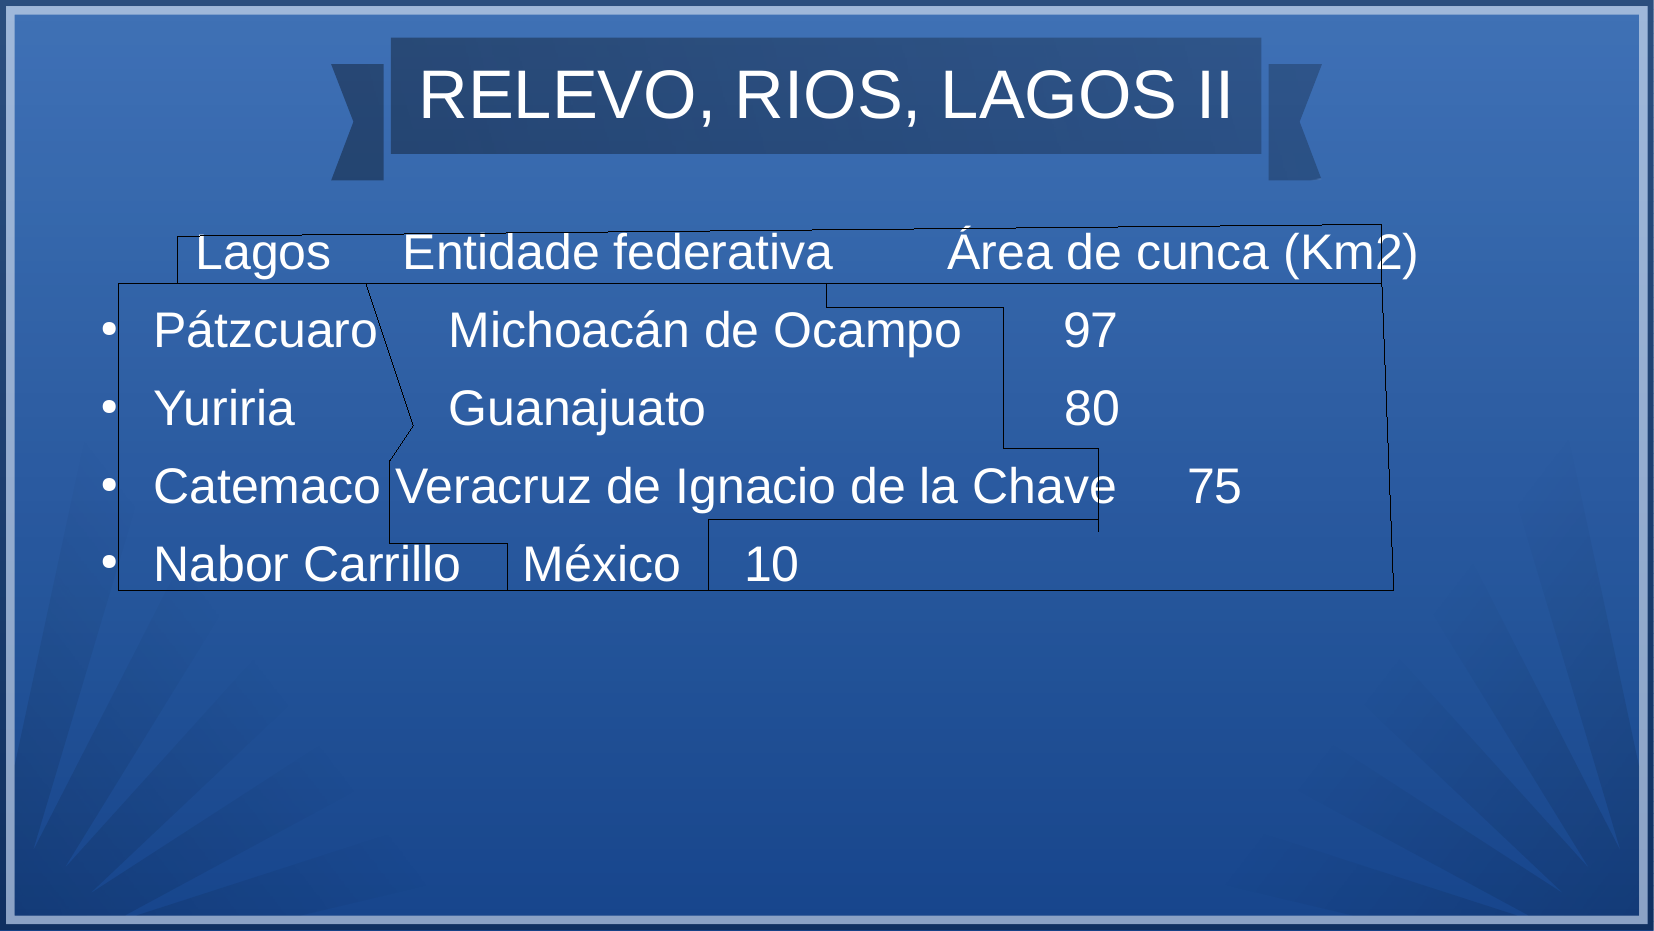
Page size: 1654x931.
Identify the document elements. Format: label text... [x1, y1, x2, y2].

title RELEVO, RIOS, LAGOS II [389, 35, 1264, 154]
list Lagos Entidade federativa Área de cunca (Km2) Pátzcuaro Michoacán de Ocampo 97 Yuriria Guanajuato 80 Catemaco Veracruz de Ignacio de la Chave 75 Nabor Carrillo México 10 [82, 224, 1571, 848]
list Lagos Entidade federativa Área de cunca (Km2) Pátzcuaro Michoacán de Ocampo 97 Yuriria Guanajuato 80 Catemaco Veracruz de Ignacio de la Chave 75 Nabor Carrillo México 10 [119, 284, 1098, 590]
